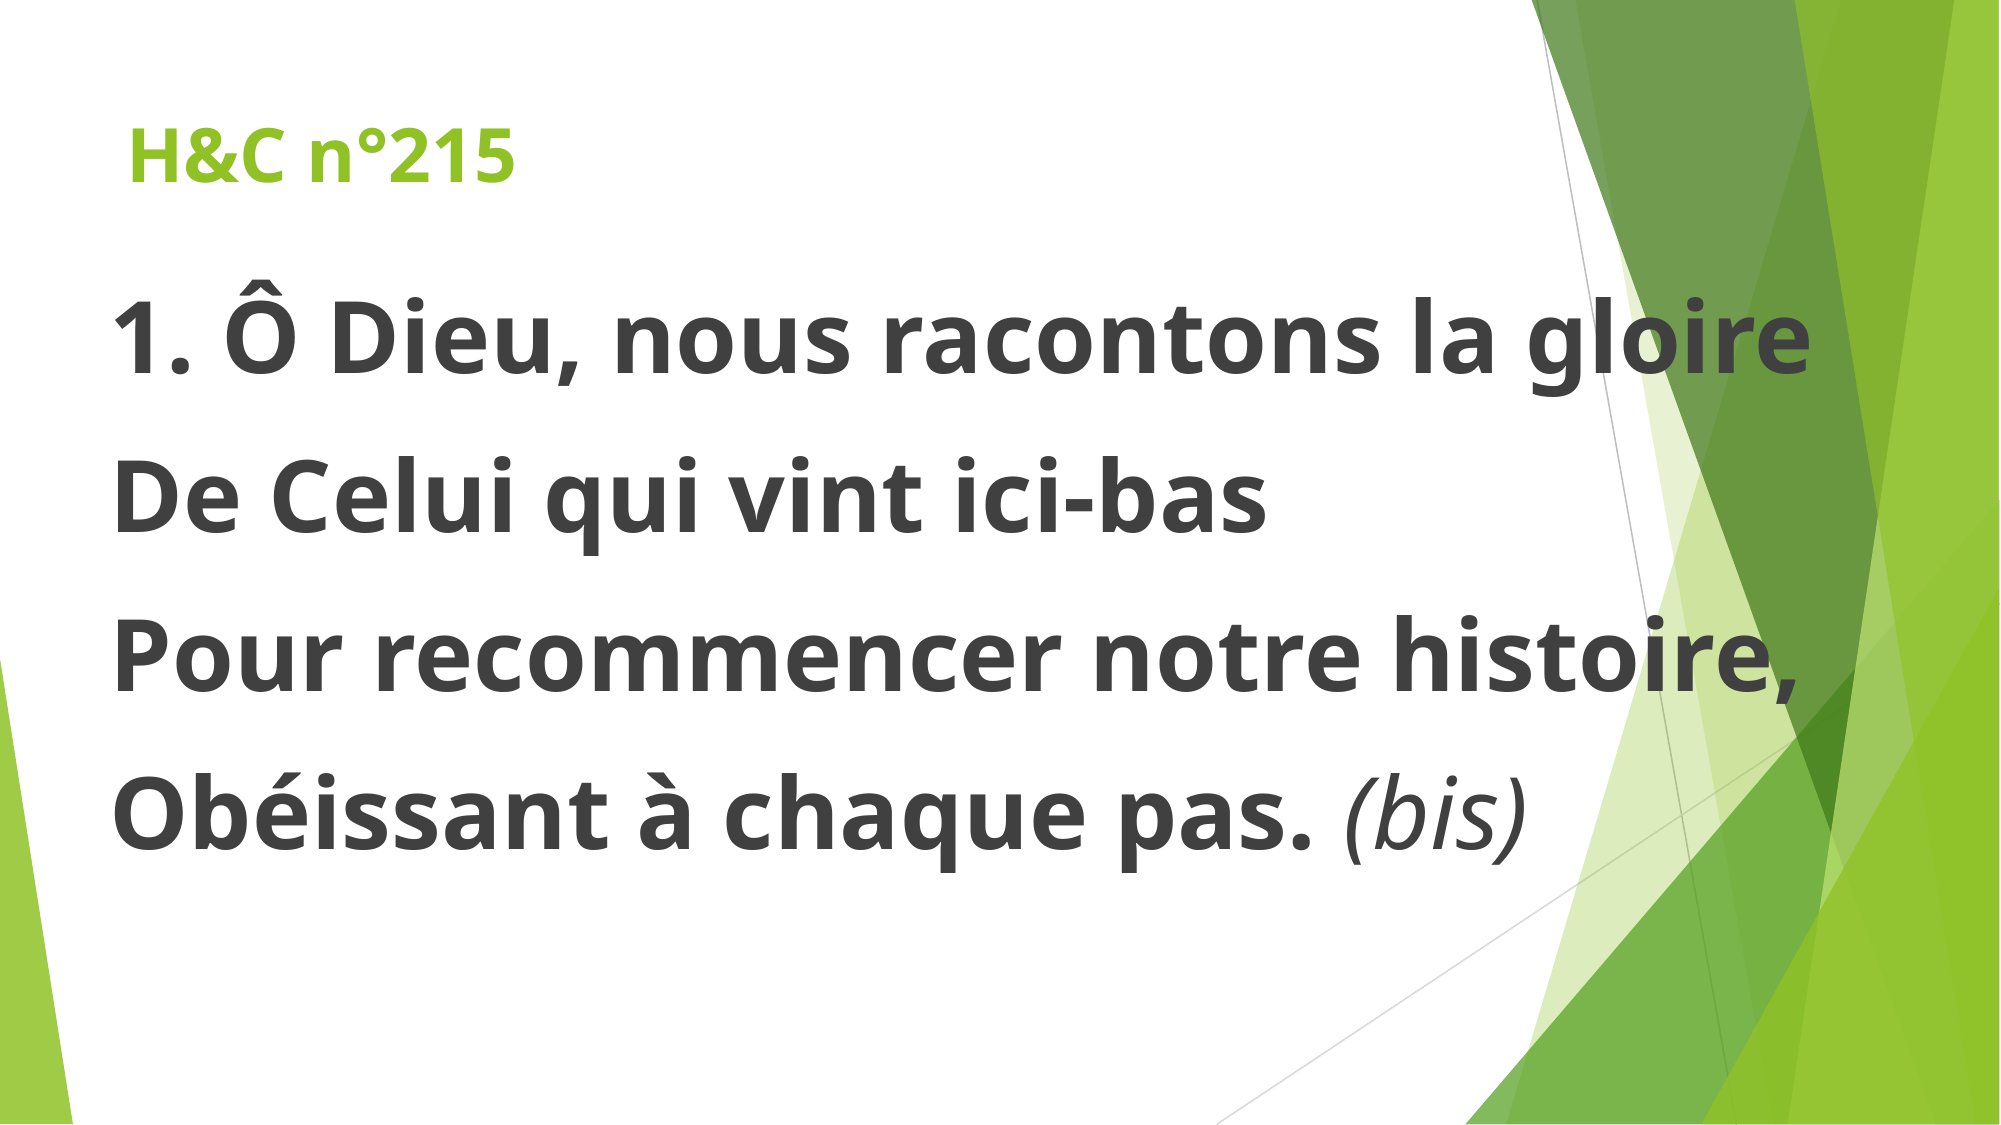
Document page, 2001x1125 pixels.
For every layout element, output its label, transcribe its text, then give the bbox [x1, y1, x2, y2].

text_box H&C n°215 [111, 99, 1522, 213]
text_box 1. Ô Dieu, nous racontons la gloire De Celui qui vint ici-bas Pour recommencer notre histoire, Obéissant à chaque pas. (bis) [94, 248, 1961, 1074]
